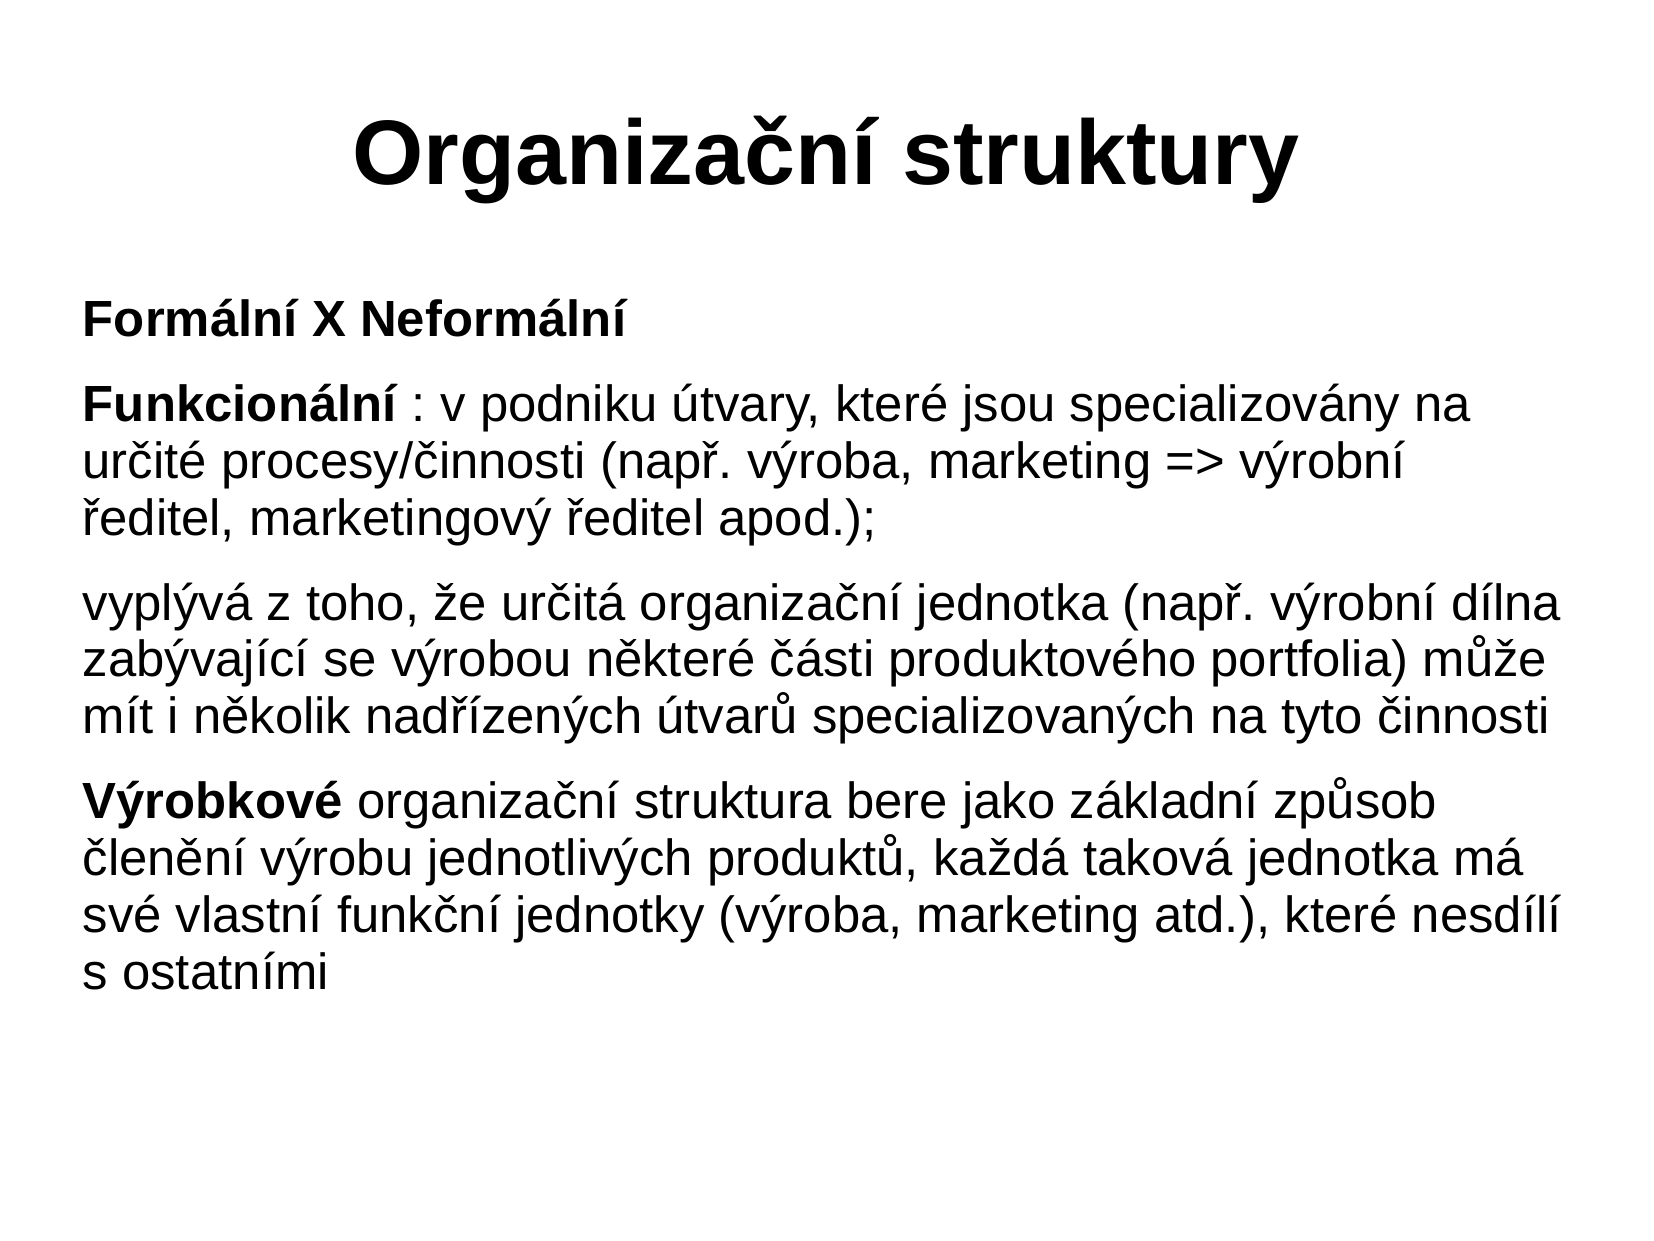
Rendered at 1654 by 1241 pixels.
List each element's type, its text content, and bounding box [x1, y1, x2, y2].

list Formální X Neformální Funkcionální : v podniku útvary, které jsou specializovány na určité procesy/činnosti (např. výroba, marketing => výrobní ředitel, marketingový ředitel apod.); vyplývá z toho, že určitá organizační jednotka (např. výrobní dílna zabývající se výrobou některé části produktového portfolia) může mít i několik nadřízených útvarů specializovaných na tyto činnosti Výrobkové organizační struktura bere jako základní způsob členění výrobu jednotlivých produktů, každá taková jednotka má své vlastní funkční jednotky (výroba, marketing atd.), které nesdílí s ostatními [82, 290, 1571, 1010]
title Organizační struktury [82, 49, 1571, 257]
